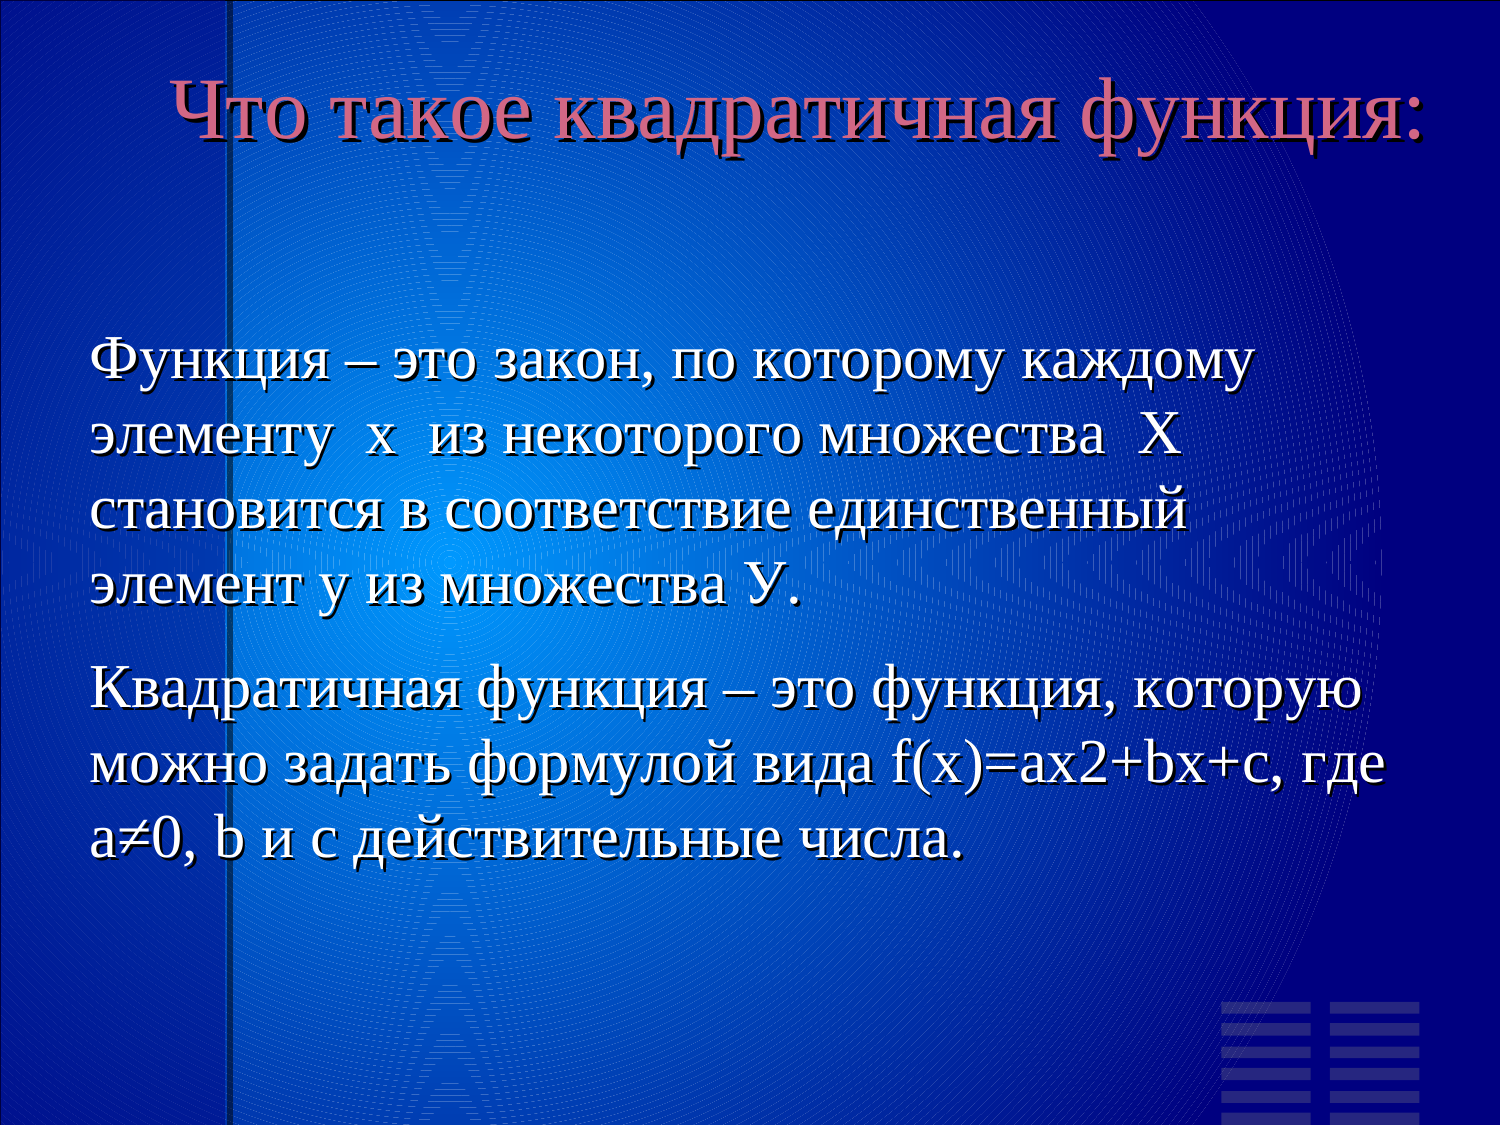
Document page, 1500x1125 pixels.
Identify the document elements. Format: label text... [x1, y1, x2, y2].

title Что такое квадратичная функция: [75, 43, 1454, 282]
list Функция – это закон, по которому каждому элементу x из некоторого множества Х становится в соответствие единственный элемент у из множества У. Квадратичная функция – это функция, которую можно задать формулой вида f(x)=ax2+bx+c, где a≠0, b и с действительные числа. [75, 308, 1425, 1059]
